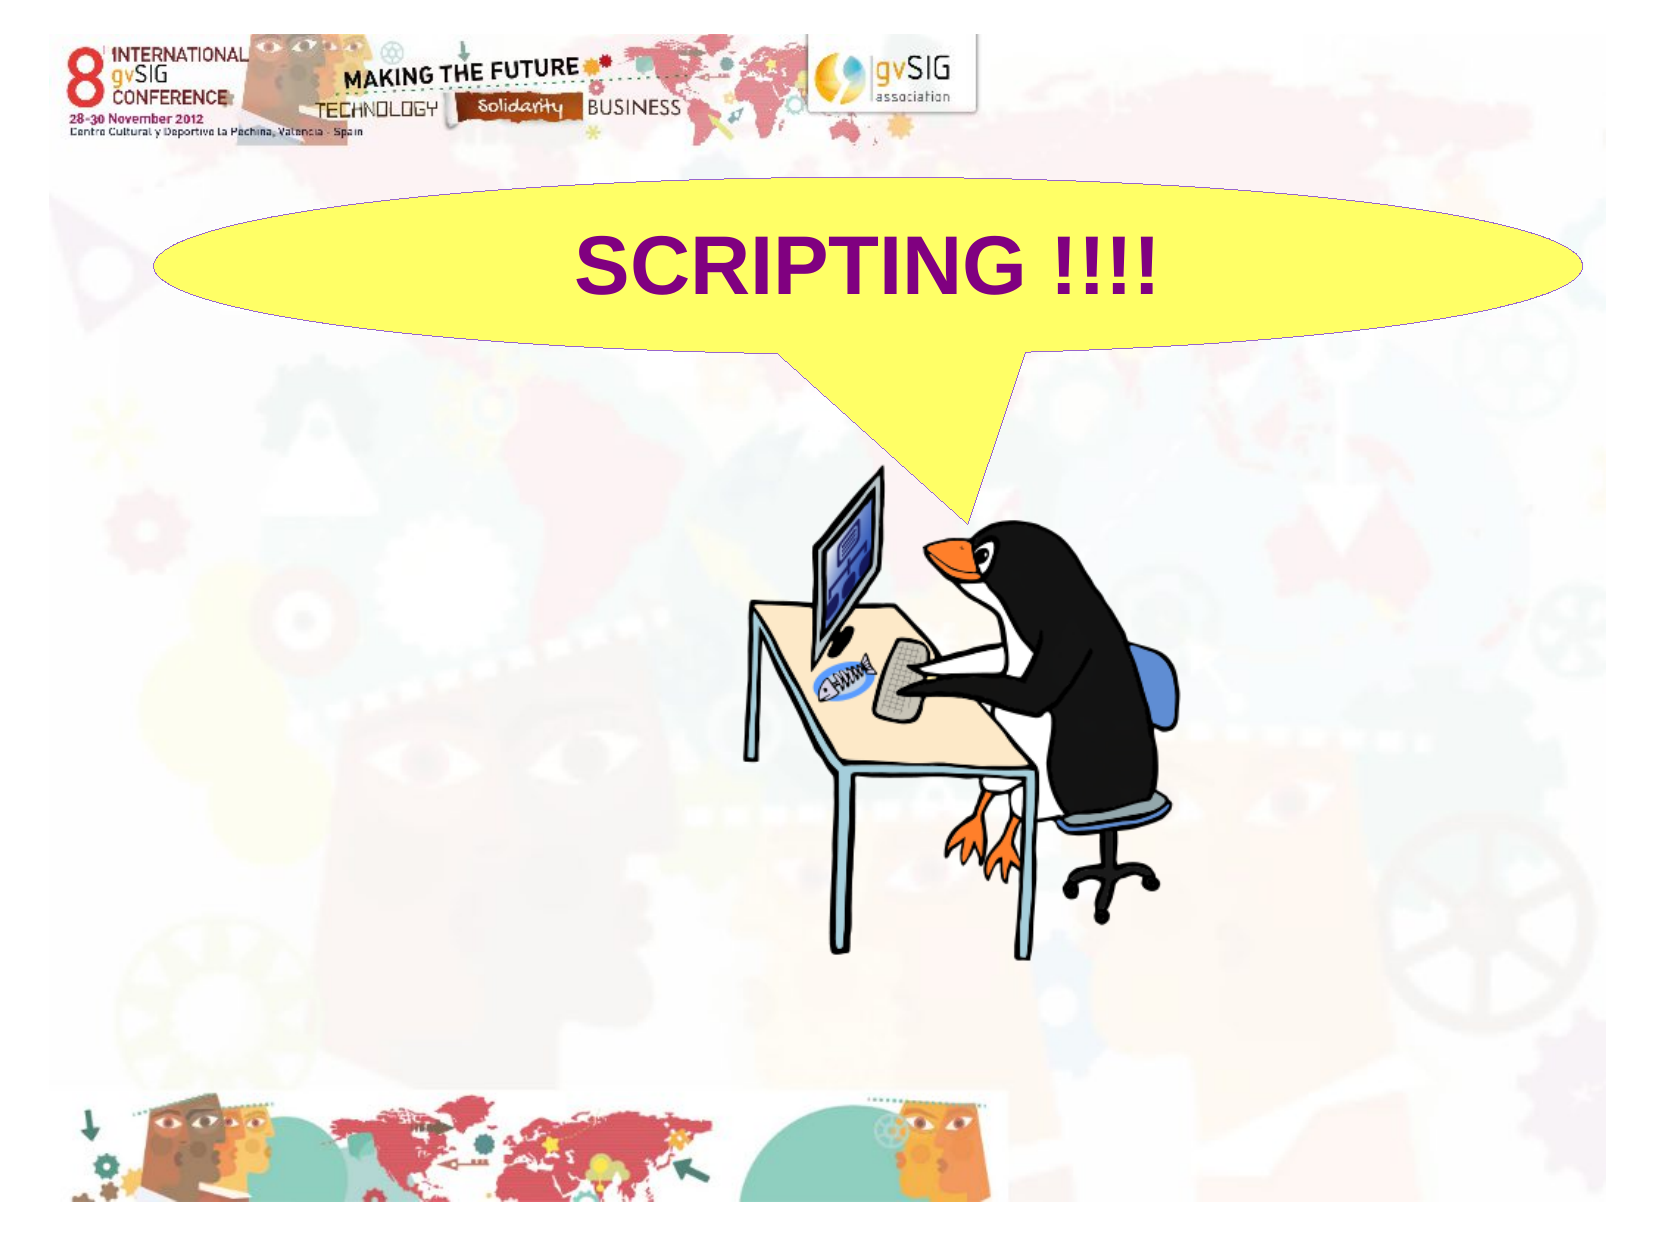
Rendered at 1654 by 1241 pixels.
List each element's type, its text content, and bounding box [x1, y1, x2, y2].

text_box SCRIPTING !!!! [153, 177, 1583, 525]
picture [49, 34, 1606, 1202]
